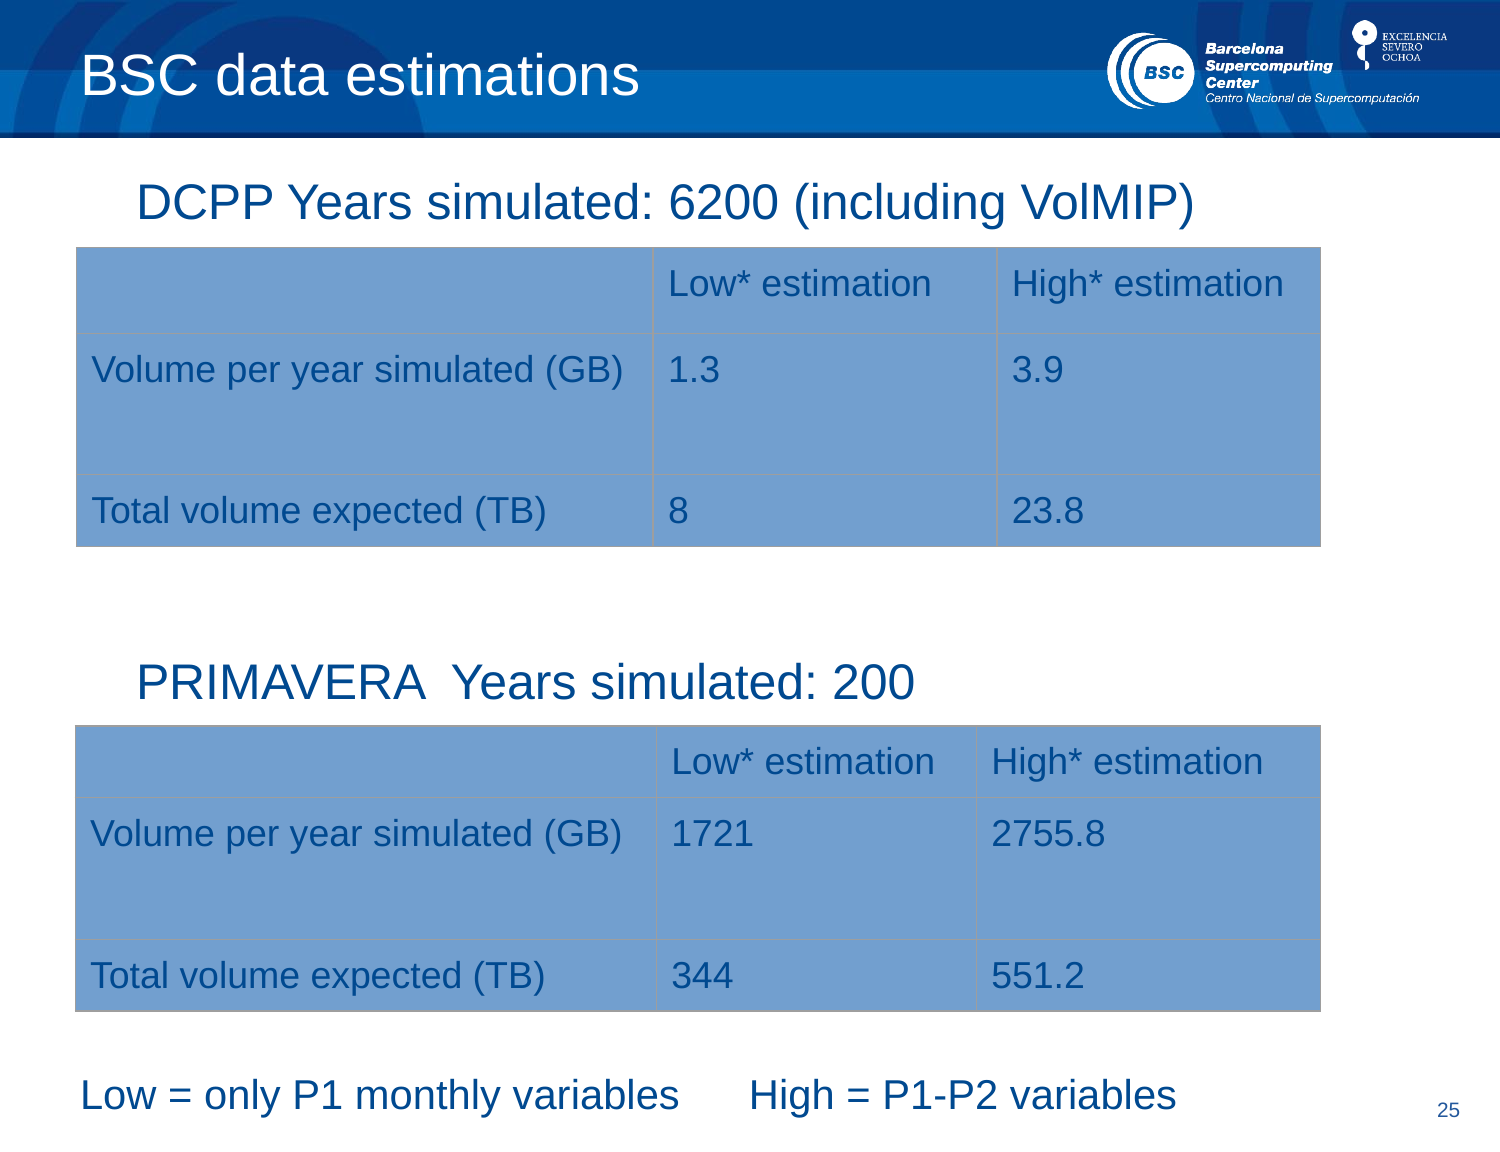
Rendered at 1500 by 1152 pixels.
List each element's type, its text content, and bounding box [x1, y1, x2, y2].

table_cell 2755.8 [977, 798, 1320, 939]
table_cell 344 [657, 940, 976, 1010]
table_cell 23.8 [998, 475, 1320, 546]
table_cell Total volume expected (TB) [77, 475, 652, 546]
table_header Low* estimation [657, 727, 976, 797]
table_cell 3.9 [998, 334, 1320, 474]
table_header High* estimation [998, 248, 1320, 333]
table_cell Volume per year simulated (GB) [76, 798, 656, 939]
table_cell Total volume expected (TB) [76, 940, 656, 1010]
table_header High* estimation [977, 727, 1320, 797]
picture [0, 0, 1500, 138]
title BSC data estimations [65, 29, 1081, 144]
table_cell 551.2 [977, 940, 1320, 1010]
table_header [76, 727, 656, 797]
table_header Low* estimation [654, 248, 996, 333]
table_cell 1.3 [654, 334, 996, 474]
table_header [77, 248, 652, 333]
list DCPP Years simulated: 6200 (including VolMIP) PRIMAVERA Years simulated: 200 Low = only P1 monthly variables High = P1-P2 variables [64, 161, 1432, 1068]
table_cell 1721 [657, 798, 976, 939]
table_cell Volume per year simulated (GB) [77, 334, 652, 474]
table_cell 8 [654, 475, 996, 546]
